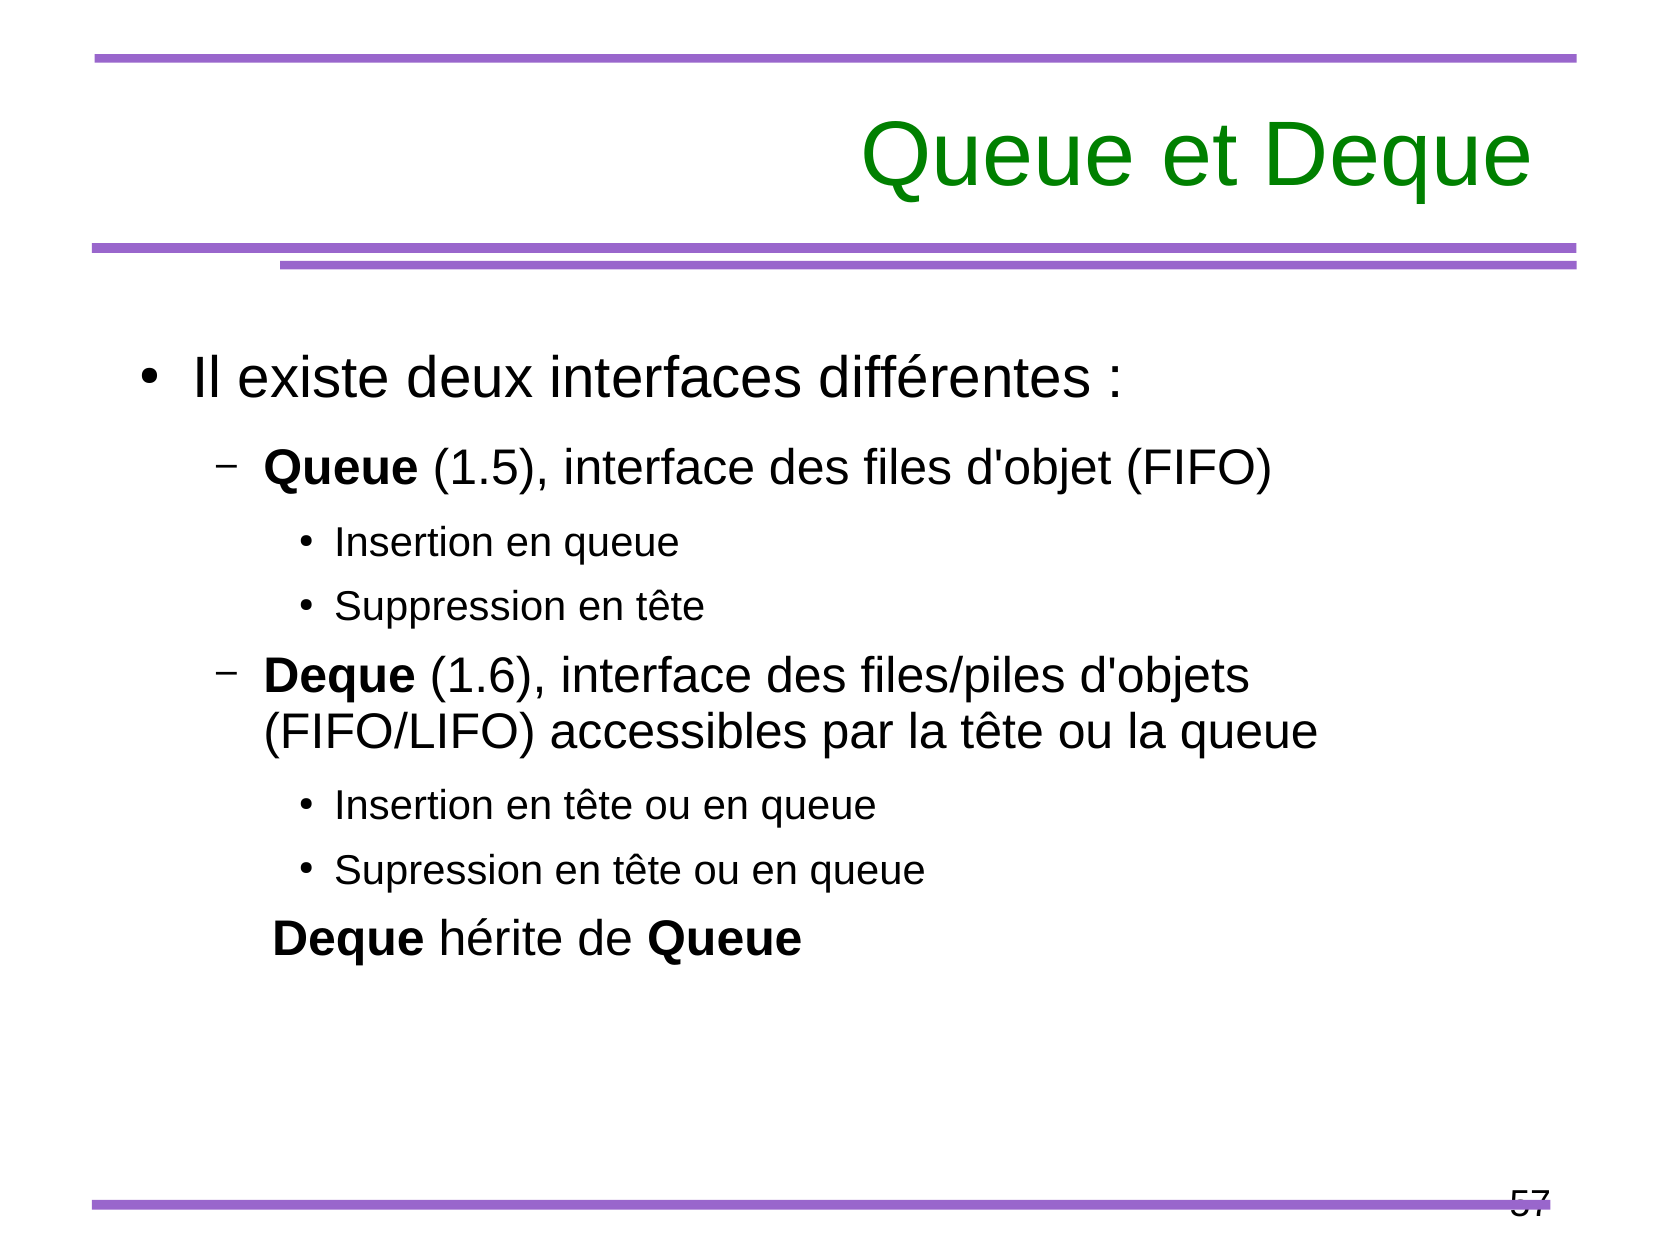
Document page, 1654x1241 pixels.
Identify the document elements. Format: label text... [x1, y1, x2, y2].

title Queue et Deque [121, 49, 1534, 257]
list Il existe deux interfaces différentes : Queue (1.5), interface des files d'objet (FIFO) Insertion en queue Suppression en tête Deque (1.6), interface des files/piles d'objets (FIFO/LIFO) accessibles par la tête ou la queue Insertion en tête ou en queue Supression en tête ou en queue Deque hérite de Queue [121, 344, 1534, 1141]
